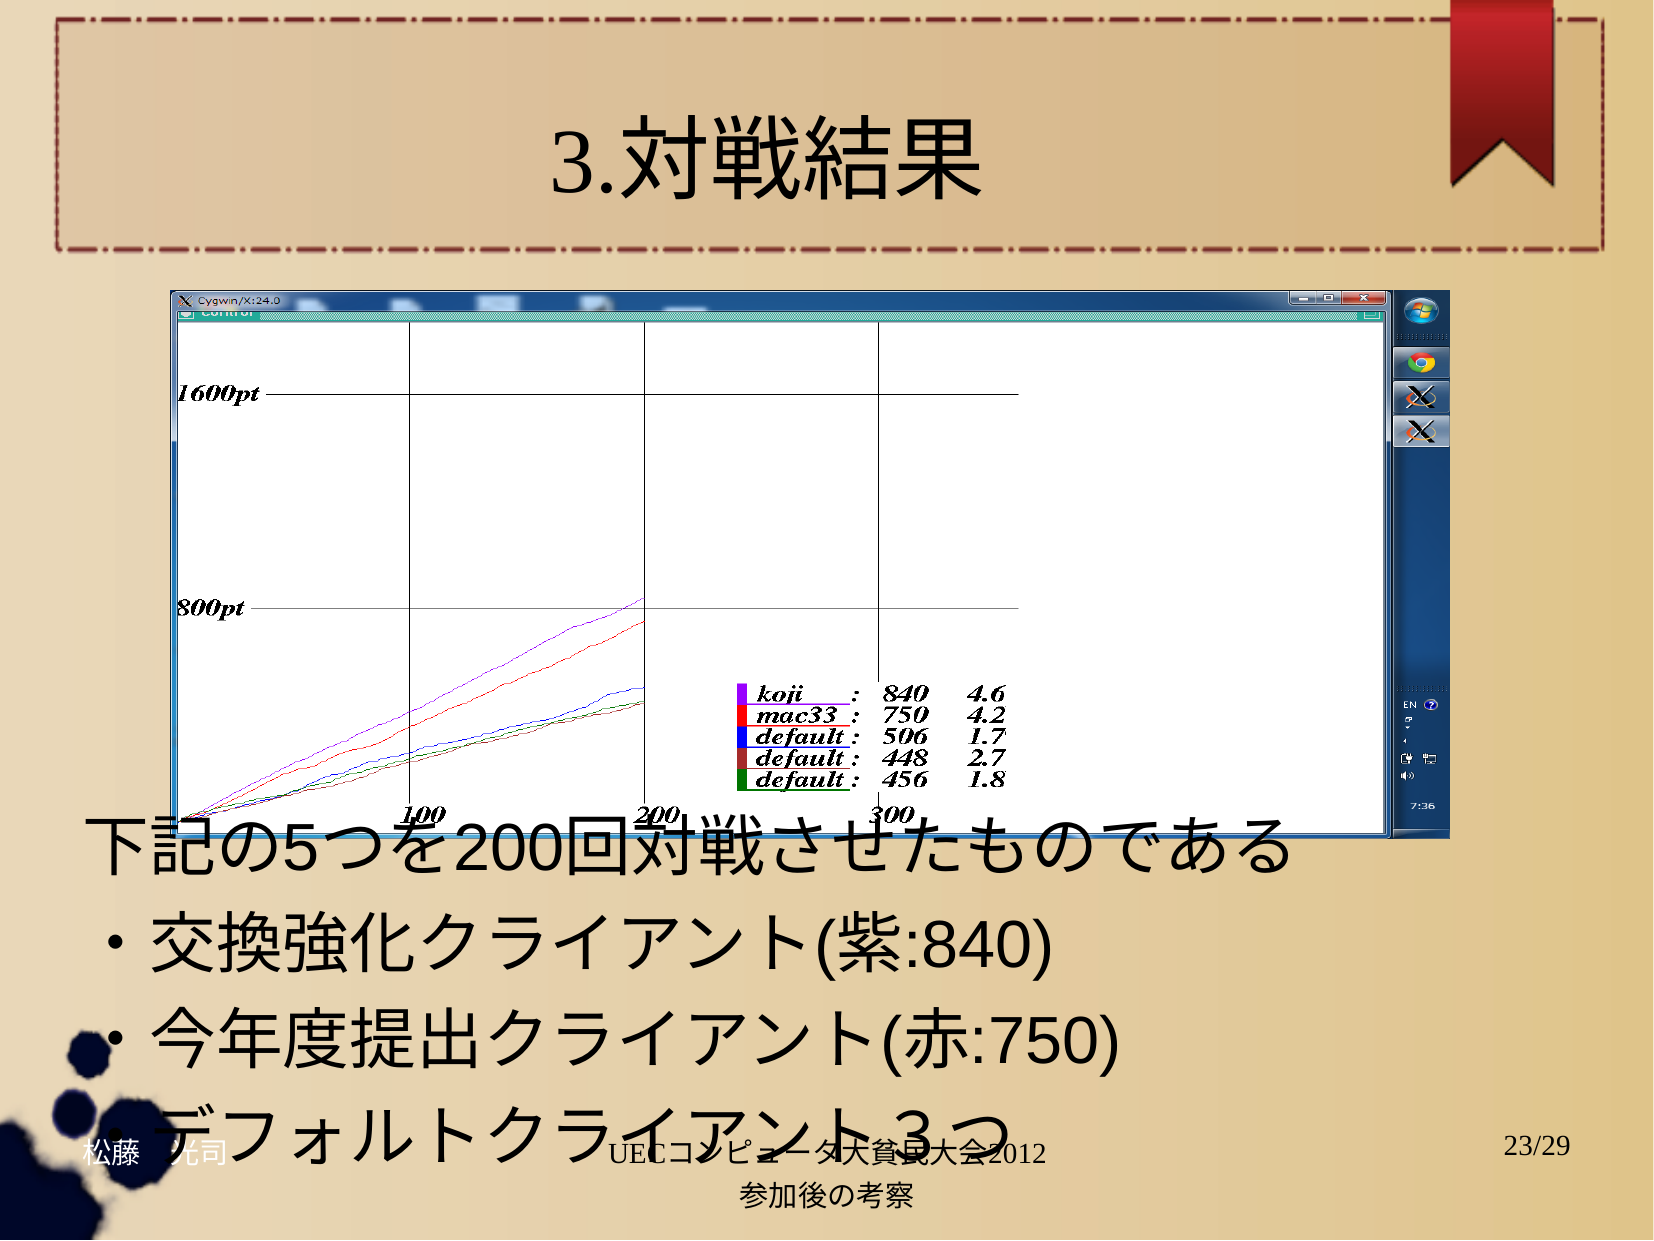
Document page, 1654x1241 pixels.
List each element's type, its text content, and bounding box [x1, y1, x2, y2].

subtitle 下記の5つを200回対戦させたものである ・交換強化クライアント(紫:840) ・今年度提出クライアント(赤:750) ・デフォルトクライアント３つ [82, 204, 1538, 1096]
picture [0, 0, 1654, 1240]
title 3.対戦結果 [82, 49, 1453, 204]
